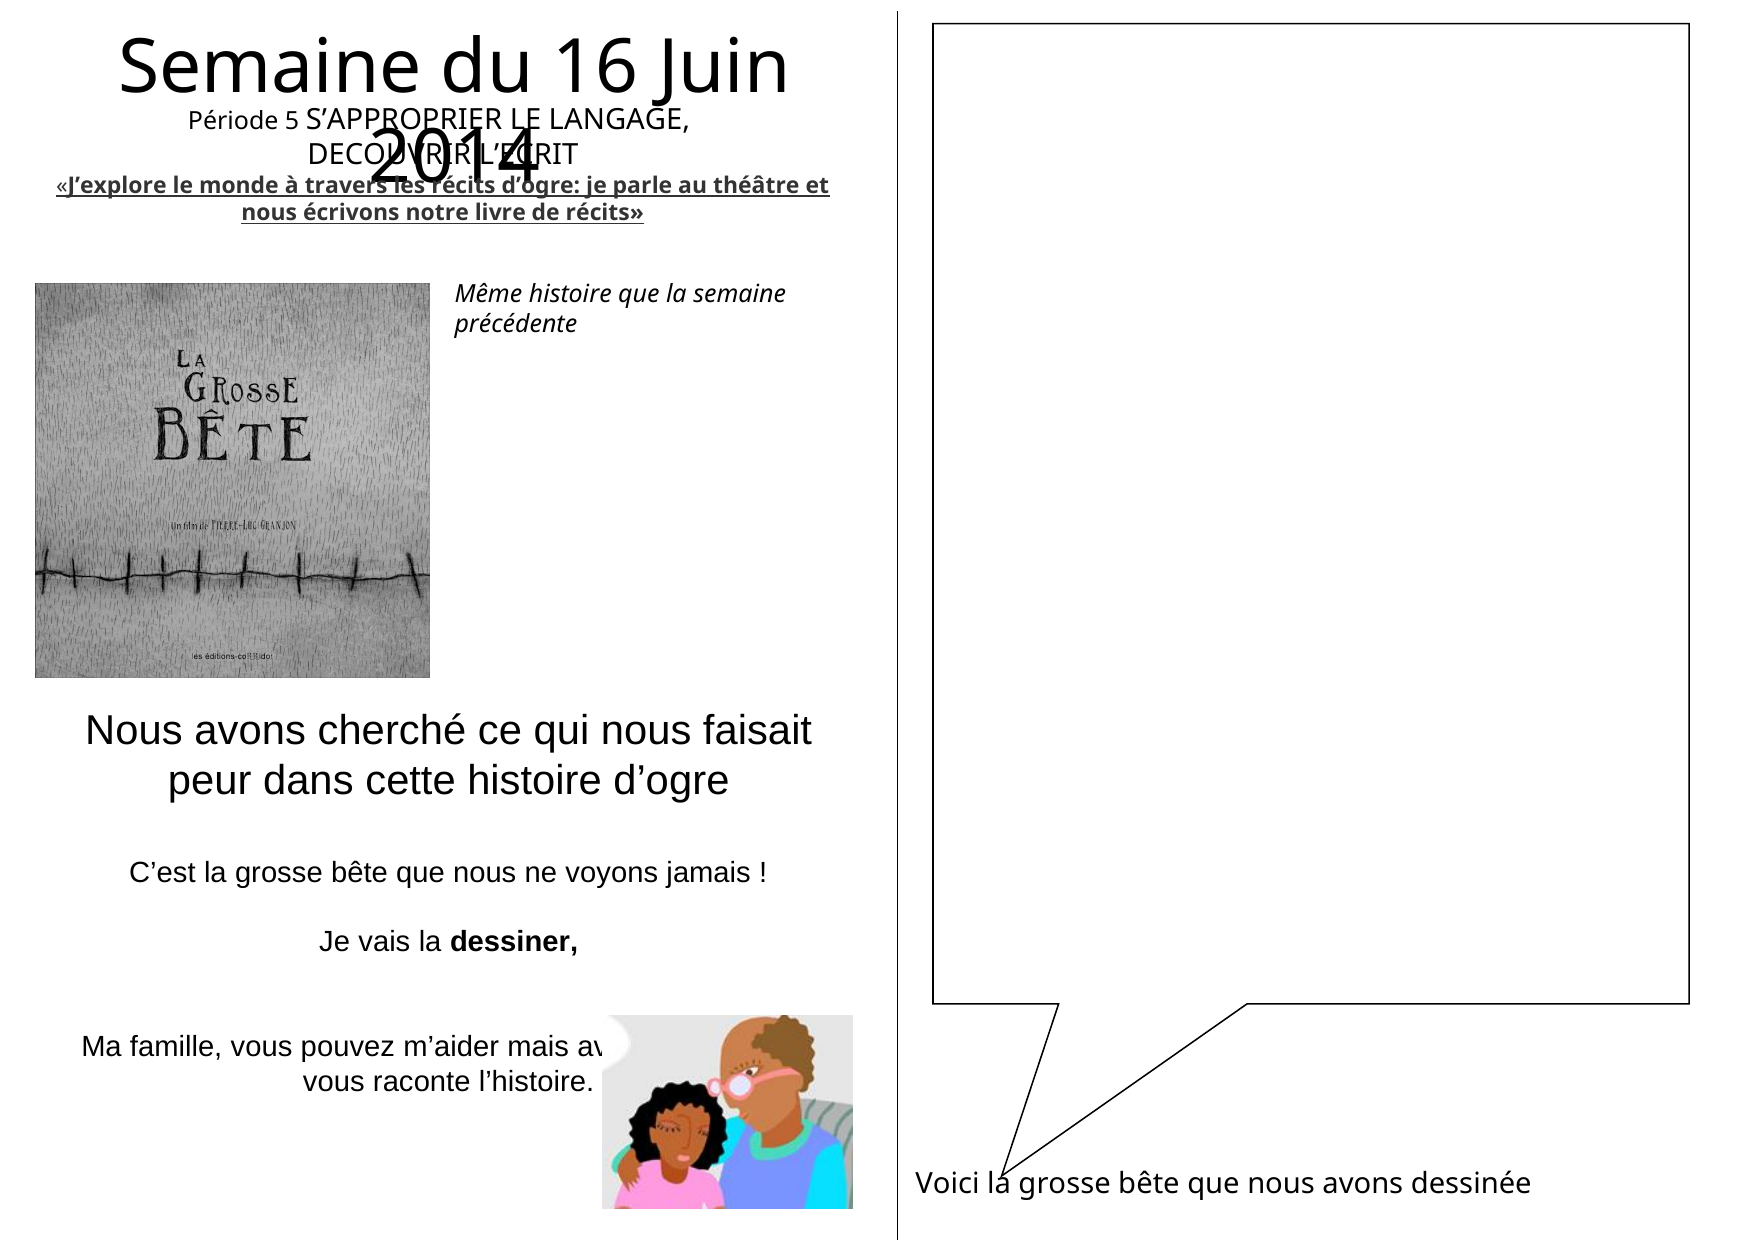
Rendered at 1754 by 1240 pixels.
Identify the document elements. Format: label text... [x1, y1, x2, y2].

text_box Semaine du 16 Juin 2014 [47, 11, 863, 107]
text_box Période 5 S’APPROPRIER LE LANGAGE, DECOUVRIR L’ECRIT «J’explore le monde à travers les récits d’ogre: je parle au théâtre et nous écrivons notre livre de récits» [35, 94, 851, 284]
text_box Même histoire que la semaine précédente [448, 271, 863, 674]
picture [35, 283, 430, 678]
text_box Nous avons cherché ce qui nous faisait peur dans cette histoire d’ogre C’est la grosse bête que nous ne voyons jamais ! Je vais la dessiner, Ma famille, vous pouvez m’aider mais avant il faut que je vous raconte l’histoire. [47, 696, 851, 1205]
picture [602, 1015, 853, 1209]
text_box Voici la grosse bête que nous avons dessinée [909, 1133, 1572, 1217]
